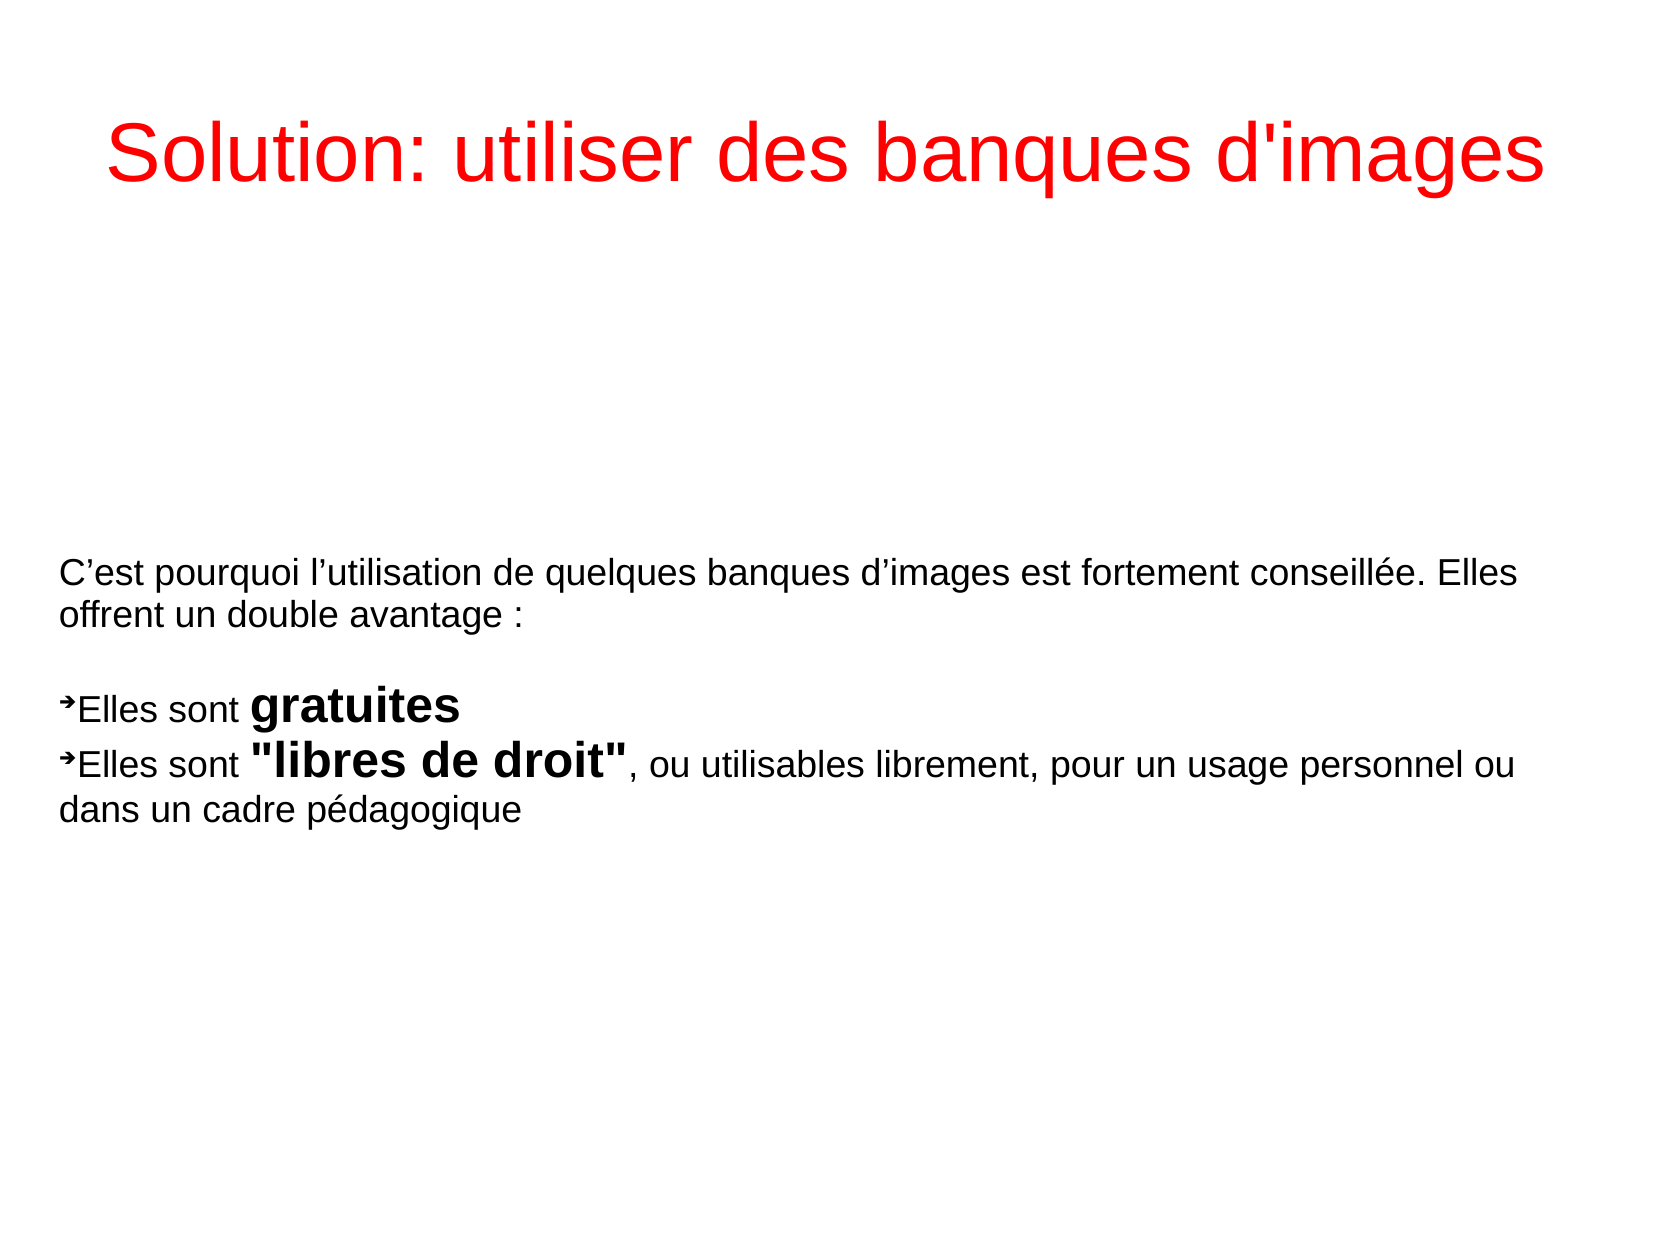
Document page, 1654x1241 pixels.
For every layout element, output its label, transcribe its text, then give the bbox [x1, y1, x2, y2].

subtitle C’est pourquoi l’utilisation de quelques banques d’images est fortement conseillée. Elles offrent un double avantage : Elles sont gratuites Elles sont "libres de droit", ou utilisables librement, pour un usage personnel ou dans un cadre pédagogique [59, 288, 1548, 1093]
title Solution: utiliser des banques d'images [82, 49, 1571, 257]
